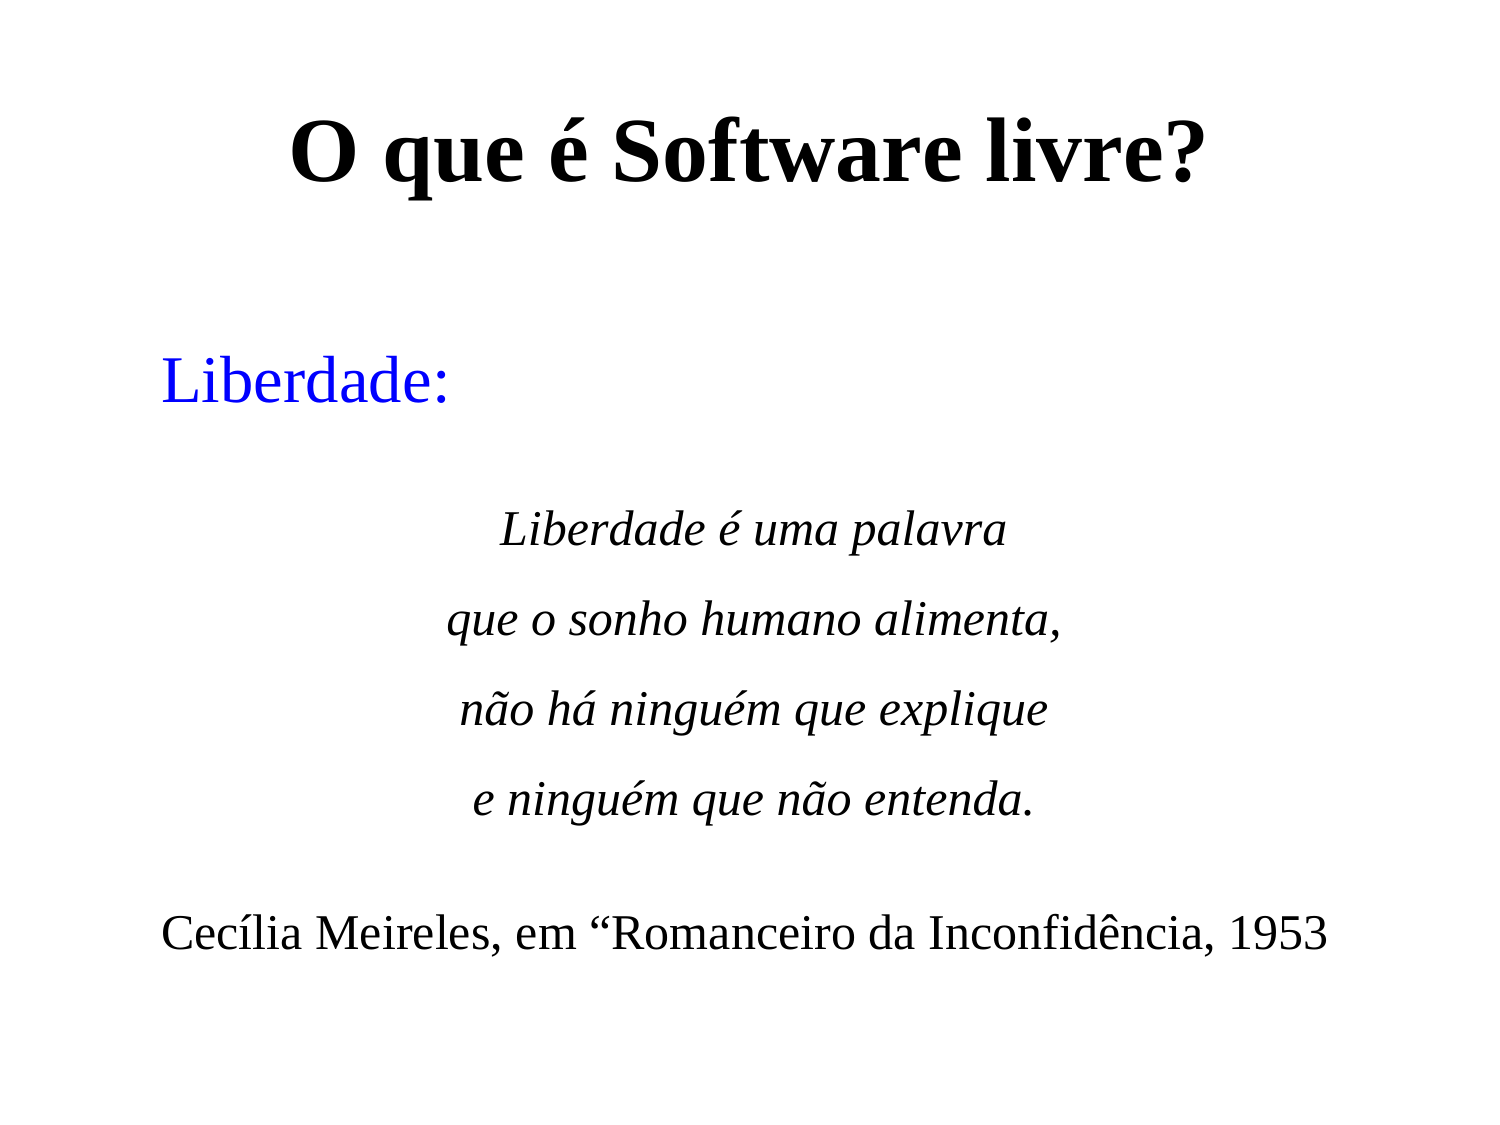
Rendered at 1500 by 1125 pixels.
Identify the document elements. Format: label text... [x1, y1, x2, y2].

title O que é Software livre? [0, 78, 1500, 218]
text_box Liberdade: Liberdade é uma palavra que o sonho humano alimenta, não há ninguém que explique e ninguém que não entenda. Cecília Meireles, em “Romanceiro da Inconfidência, 1953 [161, 338, 1347, 975]
